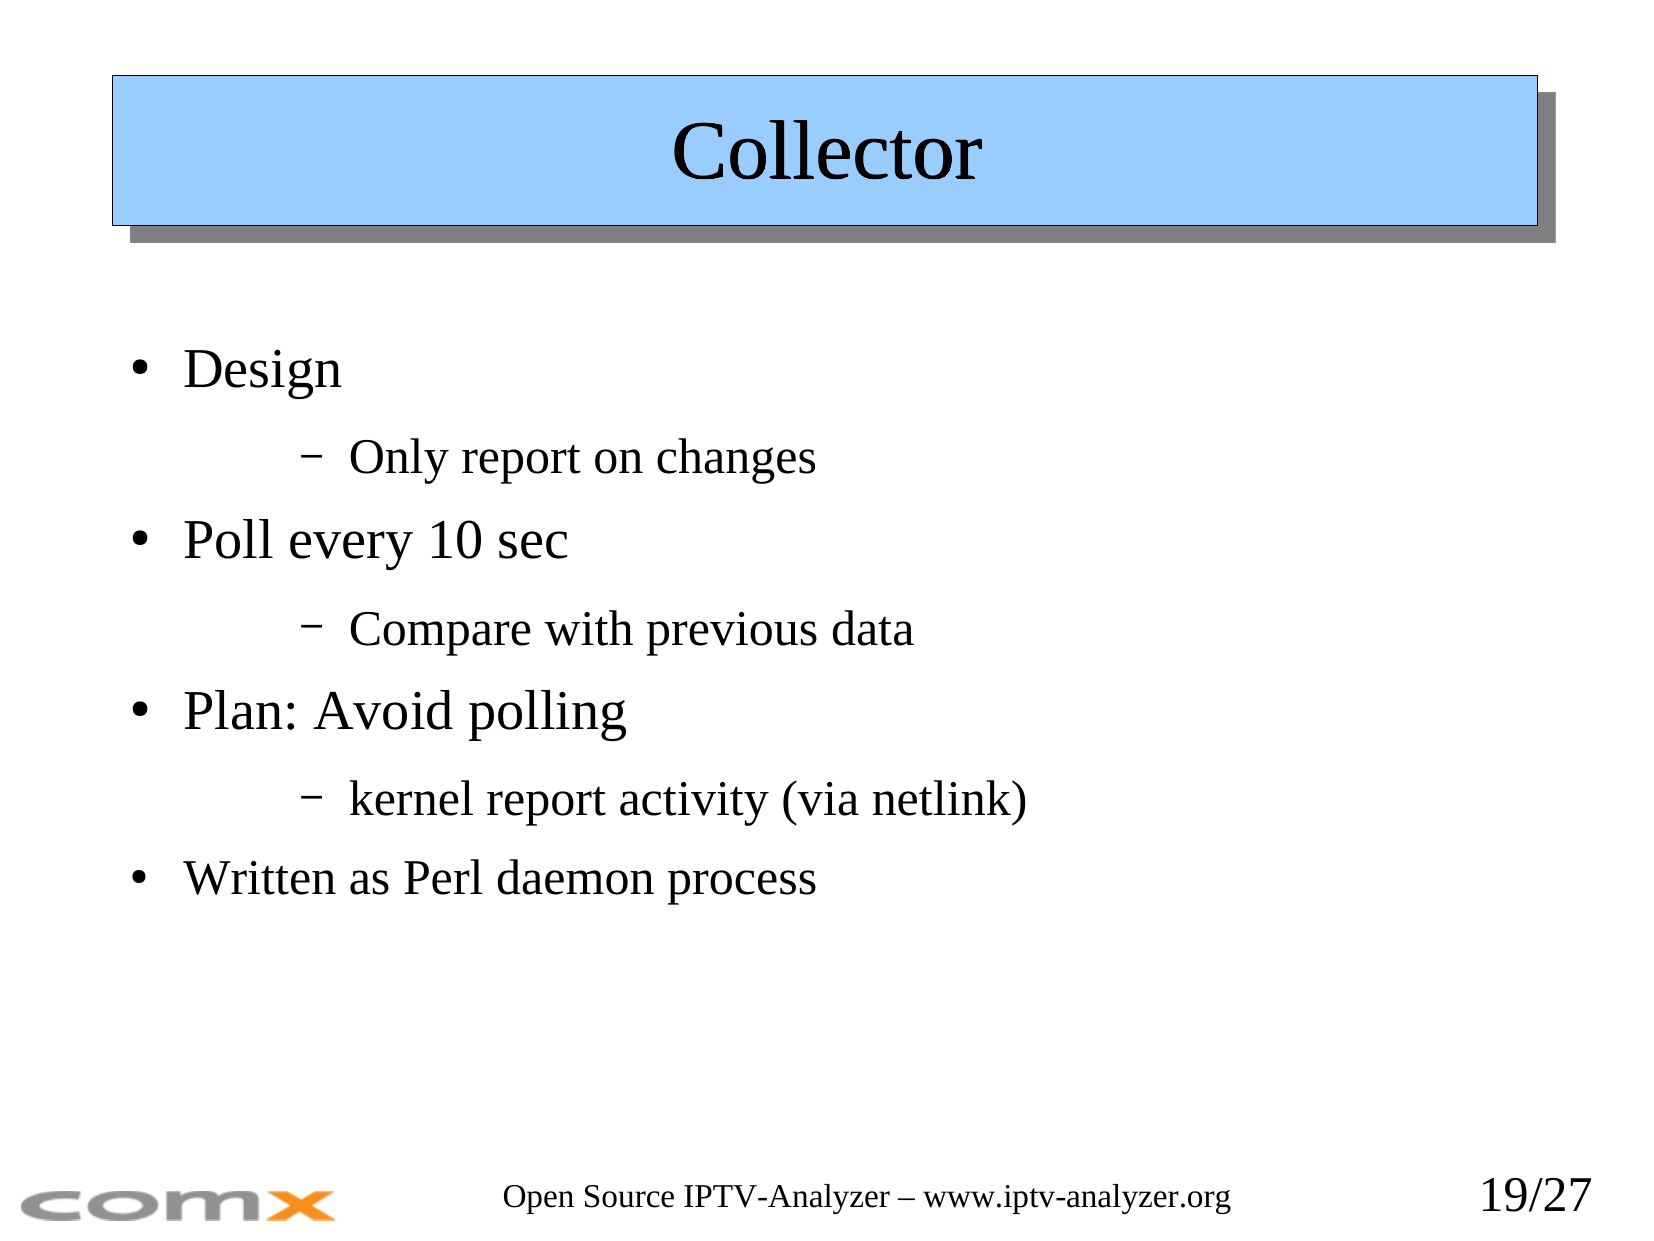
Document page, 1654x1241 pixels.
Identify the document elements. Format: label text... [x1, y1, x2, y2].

title Collector [116, 90, 1538, 211]
picture [21, 1191, 335, 1221]
list Design Only report on changes Poll every 10 sec Compare with previous data Plan: Avoid polling kernel report activity (via netlink) Written as Perl daemon process [112, 337, 1538, 1096]
